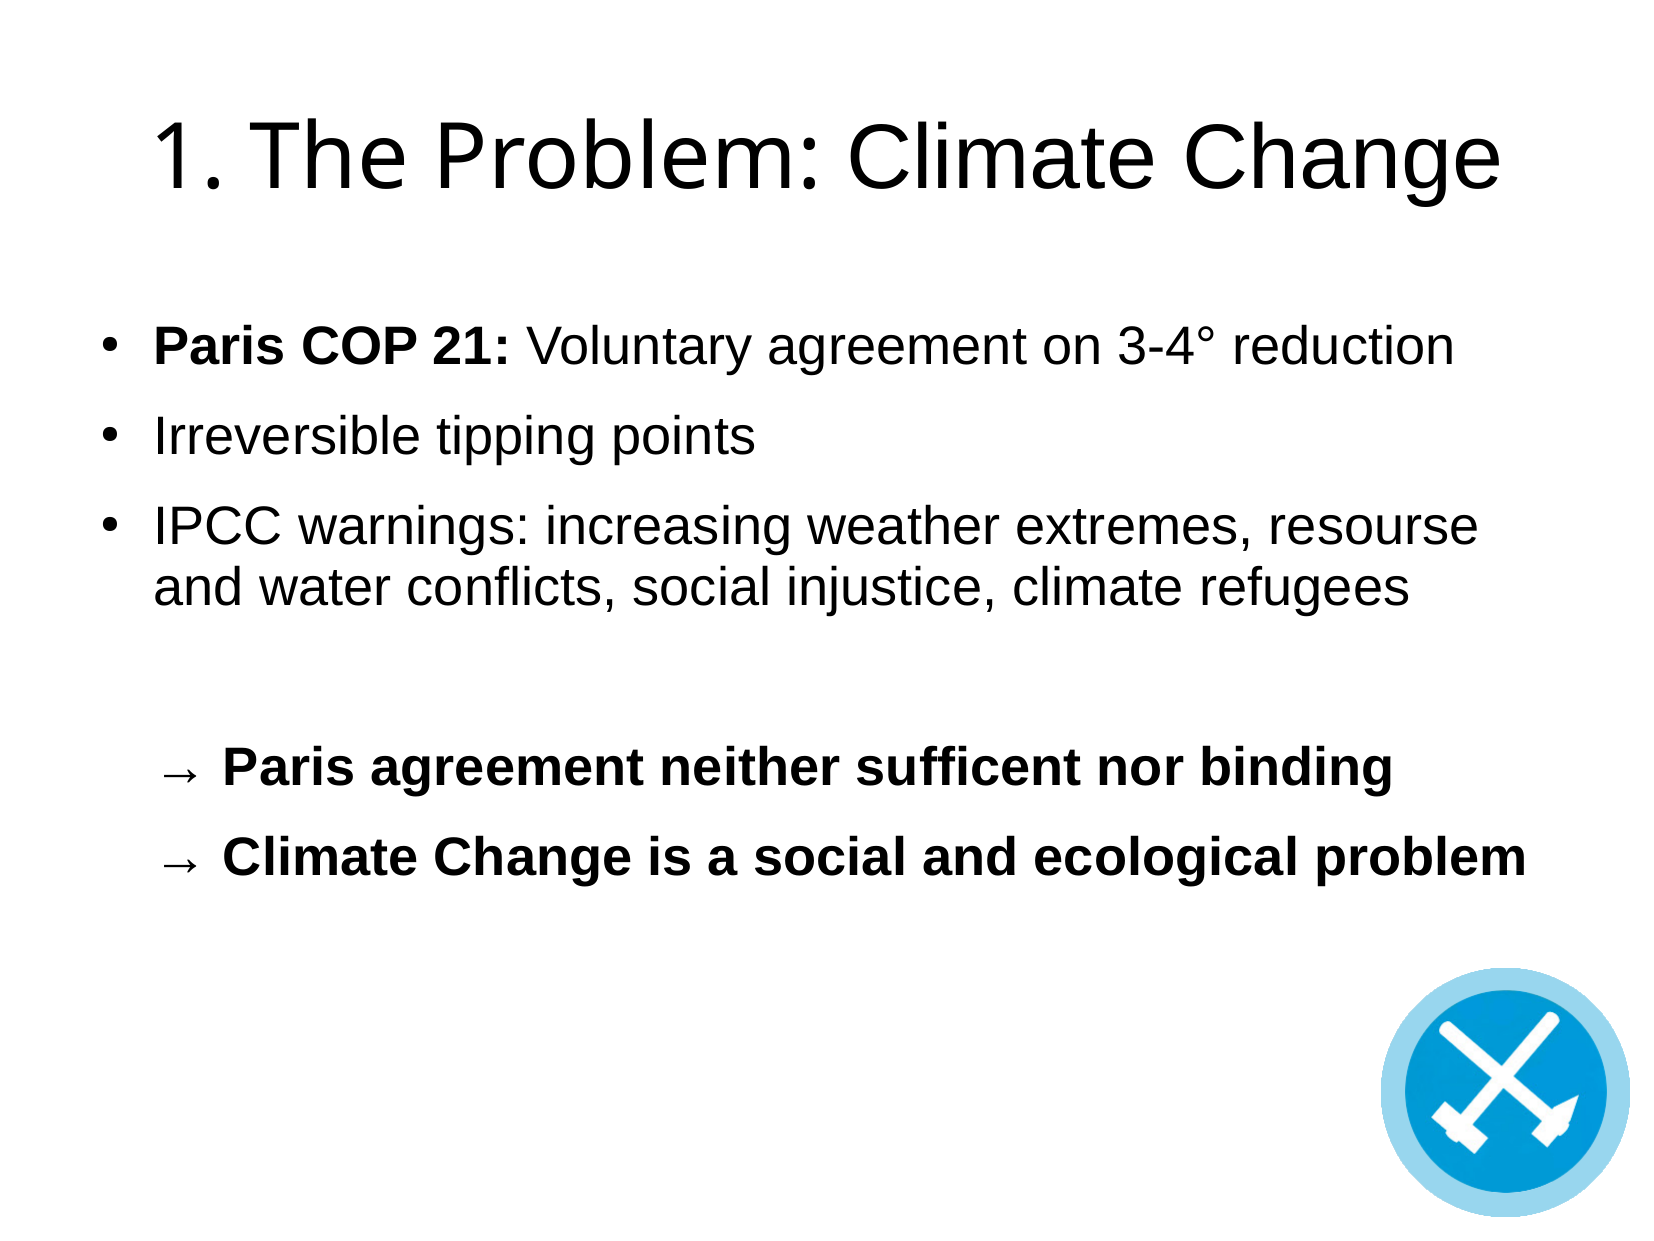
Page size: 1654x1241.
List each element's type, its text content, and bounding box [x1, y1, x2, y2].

picture [1381, 968, 1630, 1217]
title 1. The Problem: Climate Change [82, 49, 1571, 257]
list Paris COP 21: Voluntary agreement on 3-4° reduction Irreversible tipping points IPCC warnings: increasing weather extremes, resourse and water conflicts, social injustice, climate refugees → Paris agreement neither sufficent nor binding → Climate Change is a social and ecological problem [82, 315, 1571, 1134]
